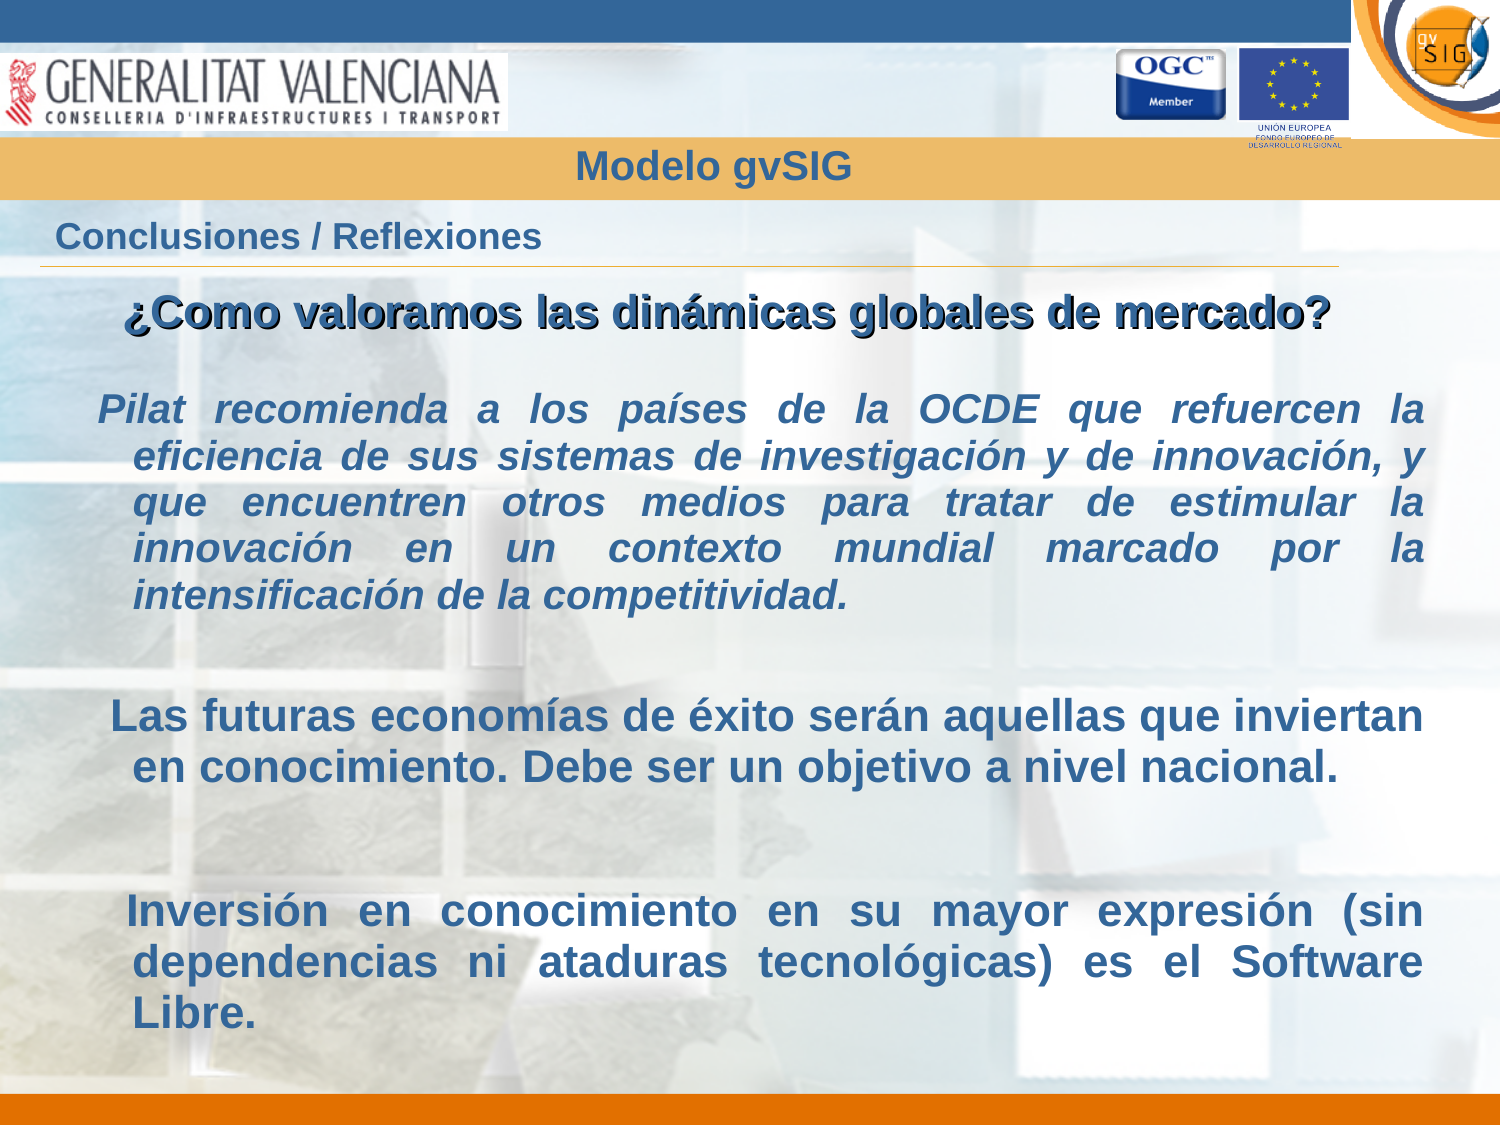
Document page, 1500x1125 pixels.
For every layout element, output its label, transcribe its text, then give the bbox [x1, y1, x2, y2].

picture [1116, 49, 1226, 120]
text_box Modelo gvSIG [0, 137, 1429, 207]
text_box ¿Como valoramos las dinámicas globales de mercado? Pilat recomienda a los países de la OCDE que refuercen la eficiencia de sus sistemas de investigación y de innovación, y que encuentren otros medios para tratar de estimular la innovación en un contexto mundial marcado por la intensificación de la competitividad. [0, 278, 1441, 625]
text_box Inversión en conocimiento en su mayor expresión (sin dependencias ni ataduras tecnológicas) es el Software Libre. [0, 820, 1441, 1047]
picture [1237, 0, 1500, 139]
picture [0, 53, 508, 131]
text_box Conclusiones / Reflexiones [40, 210, 691, 274]
text_box Las futuras economías de éxito serán aquellas que inviertan en conocimiento. Debe ser un objetivo a nivel nacional. [0, 625, 1441, 820]
